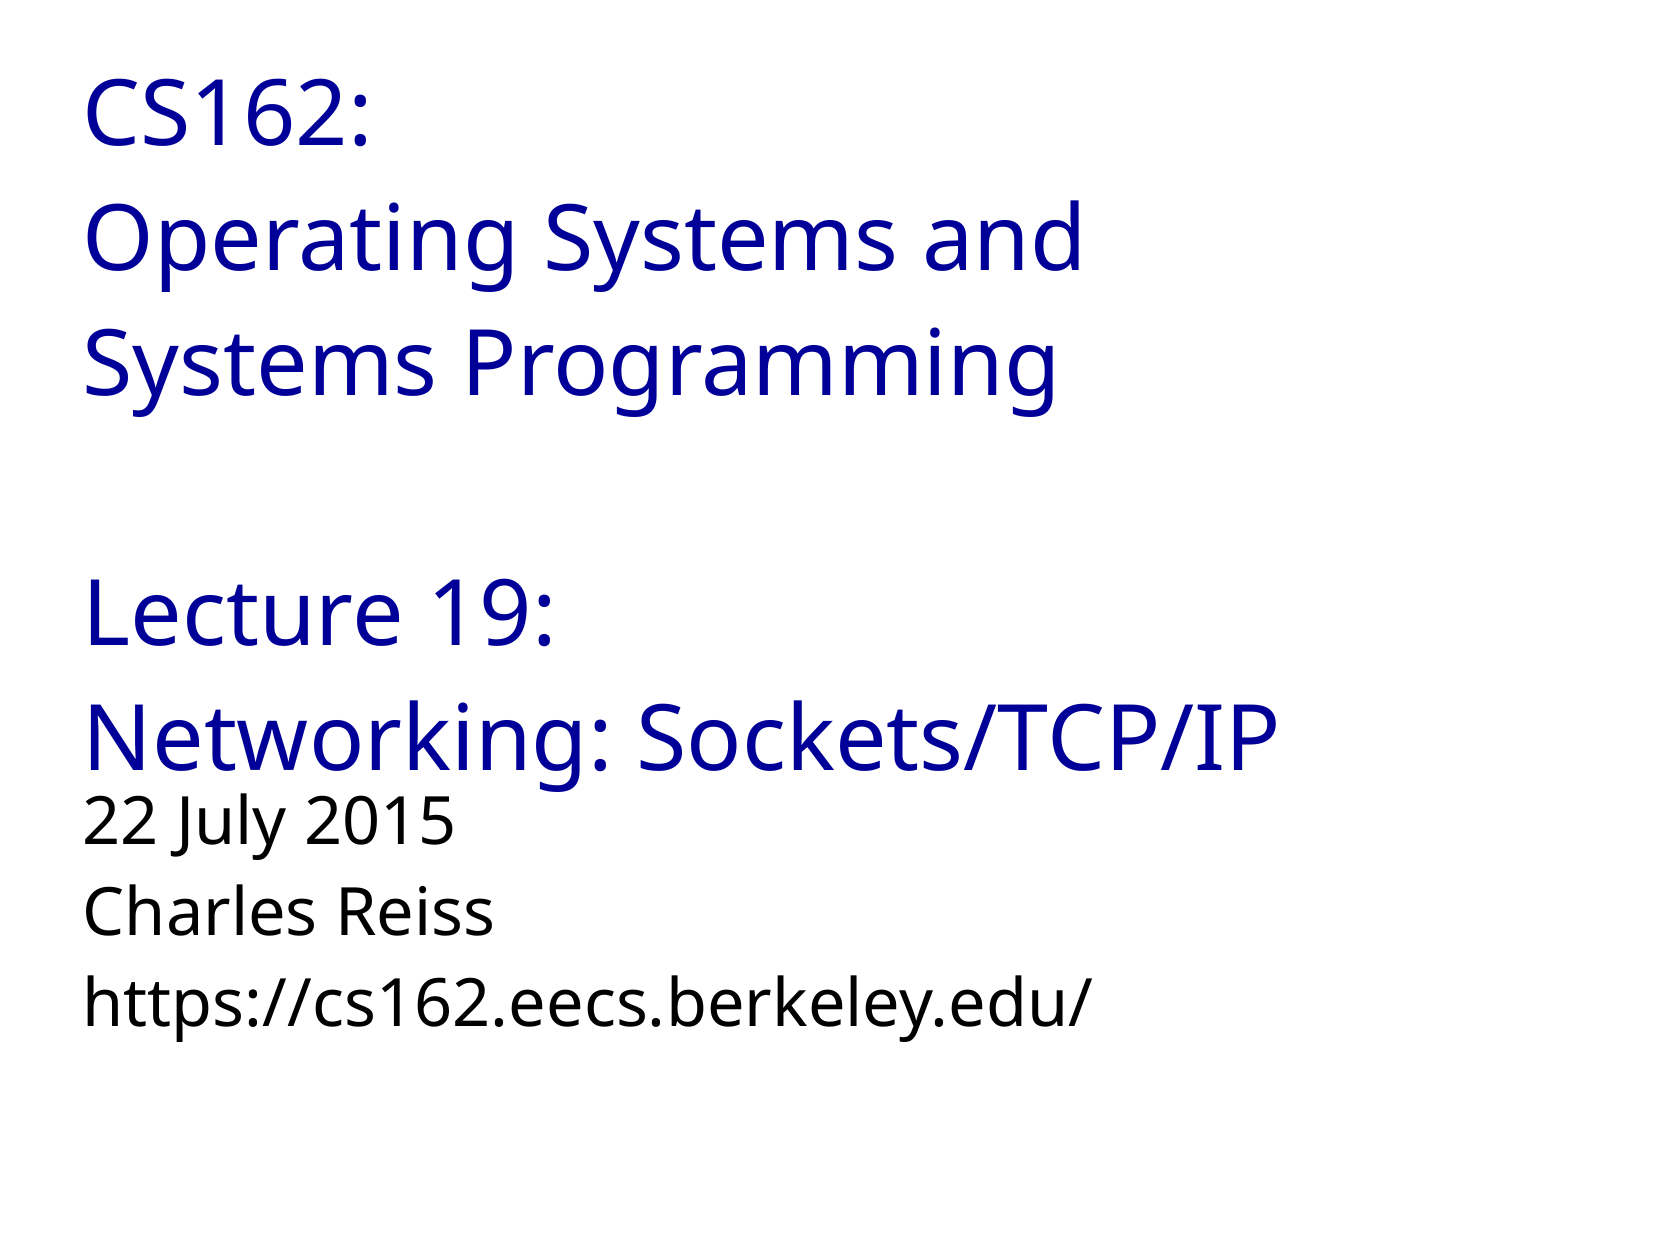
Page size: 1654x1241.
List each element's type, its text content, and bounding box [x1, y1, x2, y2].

title CS162: Operating Systems and Systems Programming Lecture 19: Networking: Sockets/TCP/IP [82, 67, 1636, 777]
subtitle 22 July 2015 Charles Reiss https://cs162.eecs.berkeley.edu/ [82, 797, 1571, 1022]
